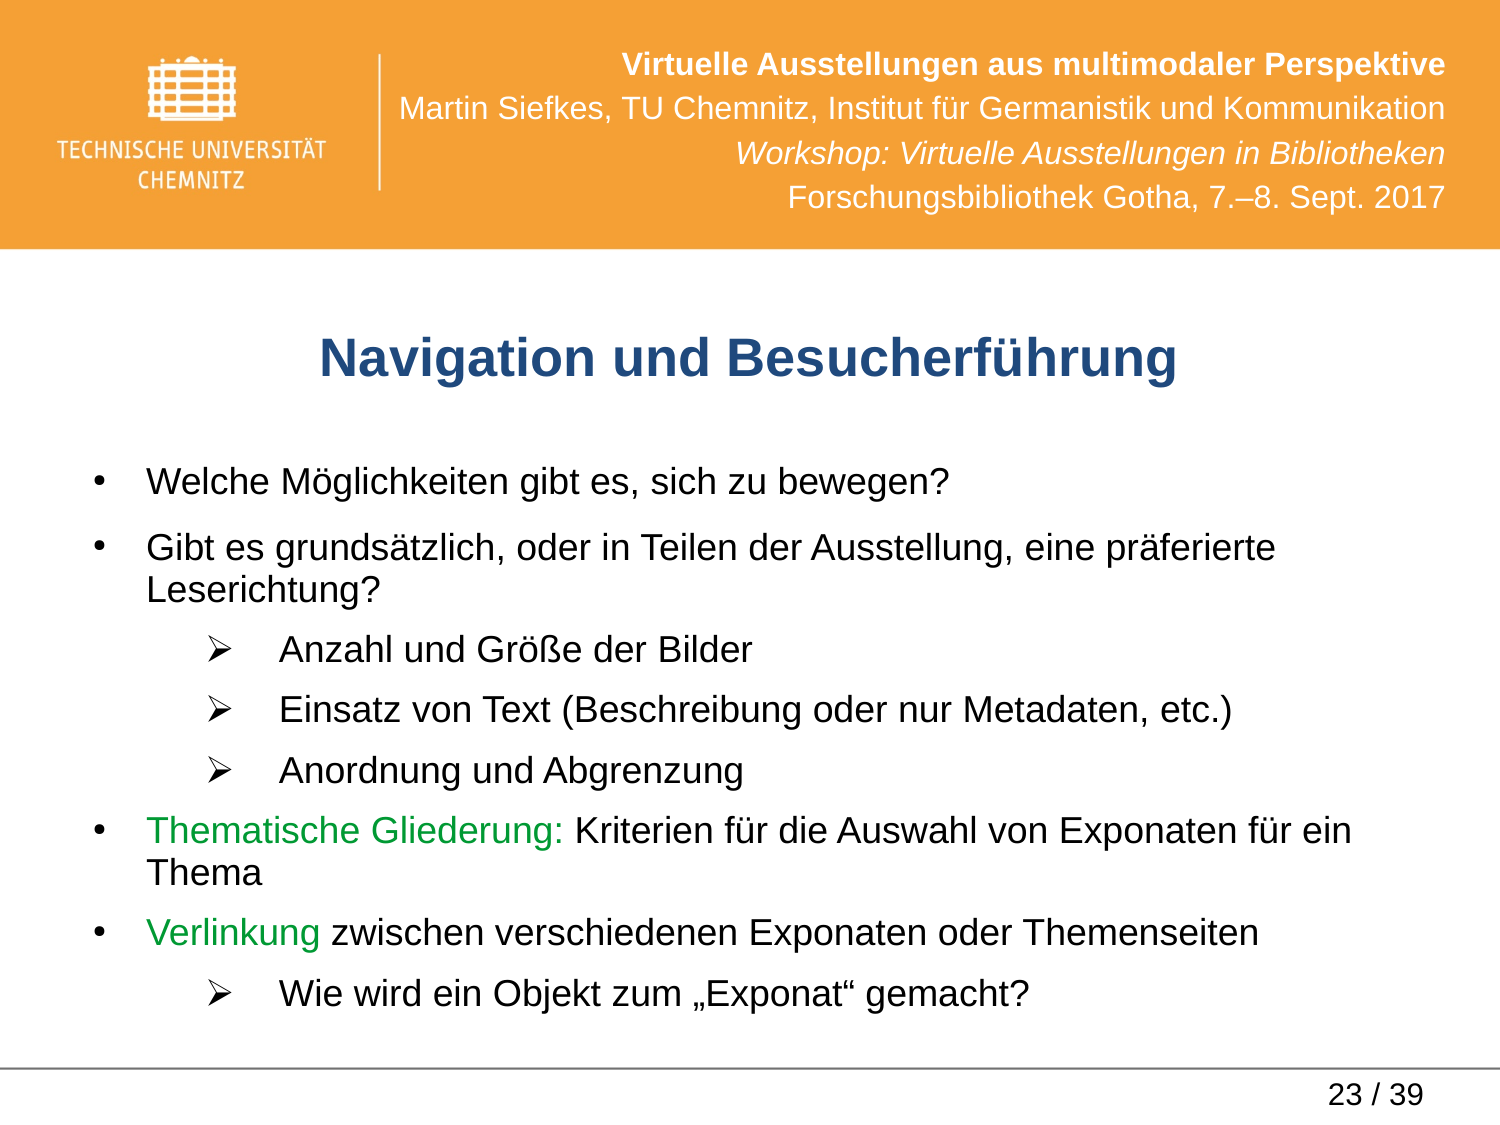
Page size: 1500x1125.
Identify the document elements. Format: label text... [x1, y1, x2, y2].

list Welche Möglichkeiten gibt es, sich zu bewegen? Gibt es grundsätzlich, oder in Teilen der Ausstellung, eine präferierte Leserichtung?  Anzahl und Größe der Bilder  Einsatz von Text (Beschreibung oder nur Metadaten, etc.)  Anordnung und Abgrenzung Thematische Gliederung: Kriterien für die Auswahl von Exponaten für ein Thema Verlinkung zwischen verschiedenen Exponaten oder Themenseiten  Wie wird ein Objekt zum „Exponat“ gemacht? [75, 460, 1426, 969]
text_box <Foliennummer> / 39 [1211, 1069, 1500, 1120]
list [419, 45, 774, 197]
picture [0, 0, 1500, 1125]
text_box Navigation und Besucherführung [59, 314, 1441, 449]
